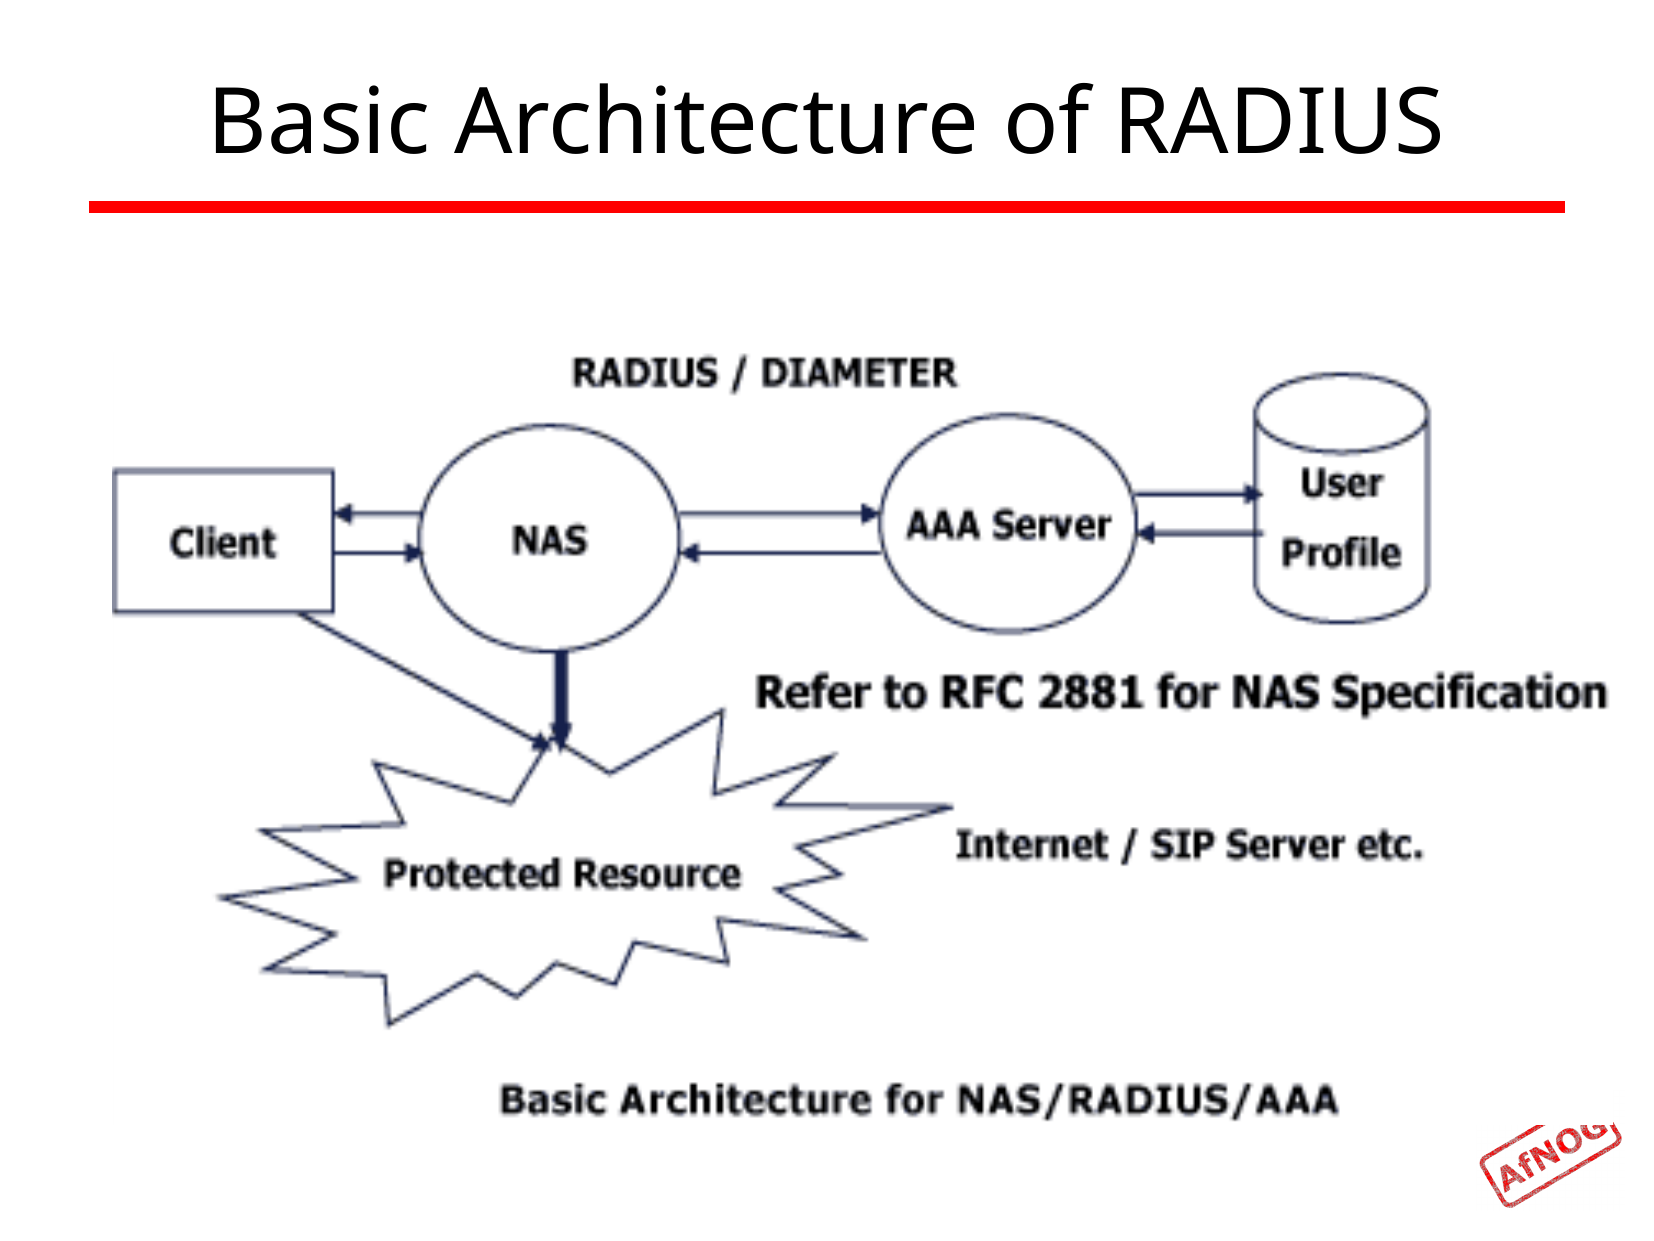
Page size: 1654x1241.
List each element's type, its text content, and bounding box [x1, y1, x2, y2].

title Basic Architecture of RADIUS [88, 29, 1565, 207]
picture [112, 352, 1625, 1211]
